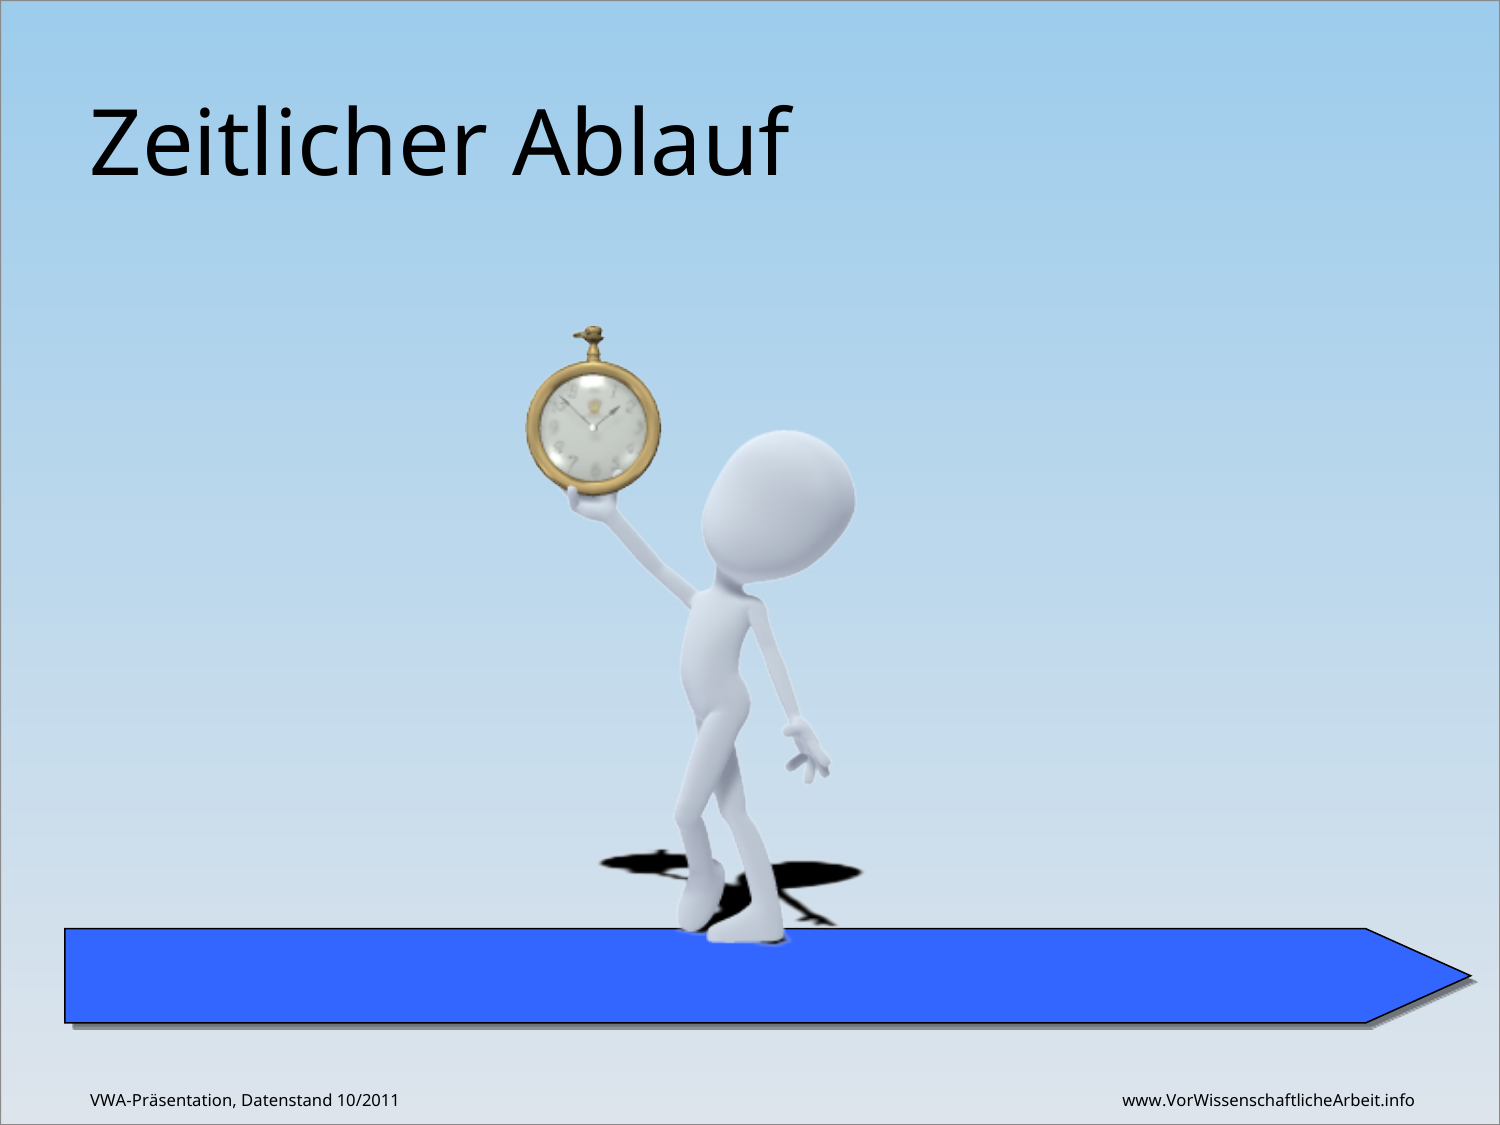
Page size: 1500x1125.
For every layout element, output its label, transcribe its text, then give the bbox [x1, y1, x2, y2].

text_box [64, 928, 1471, 1023]
title Zeitlicher Ablauf [75, 45, 1426, 233]
picture [525, 326, 870, 947]
